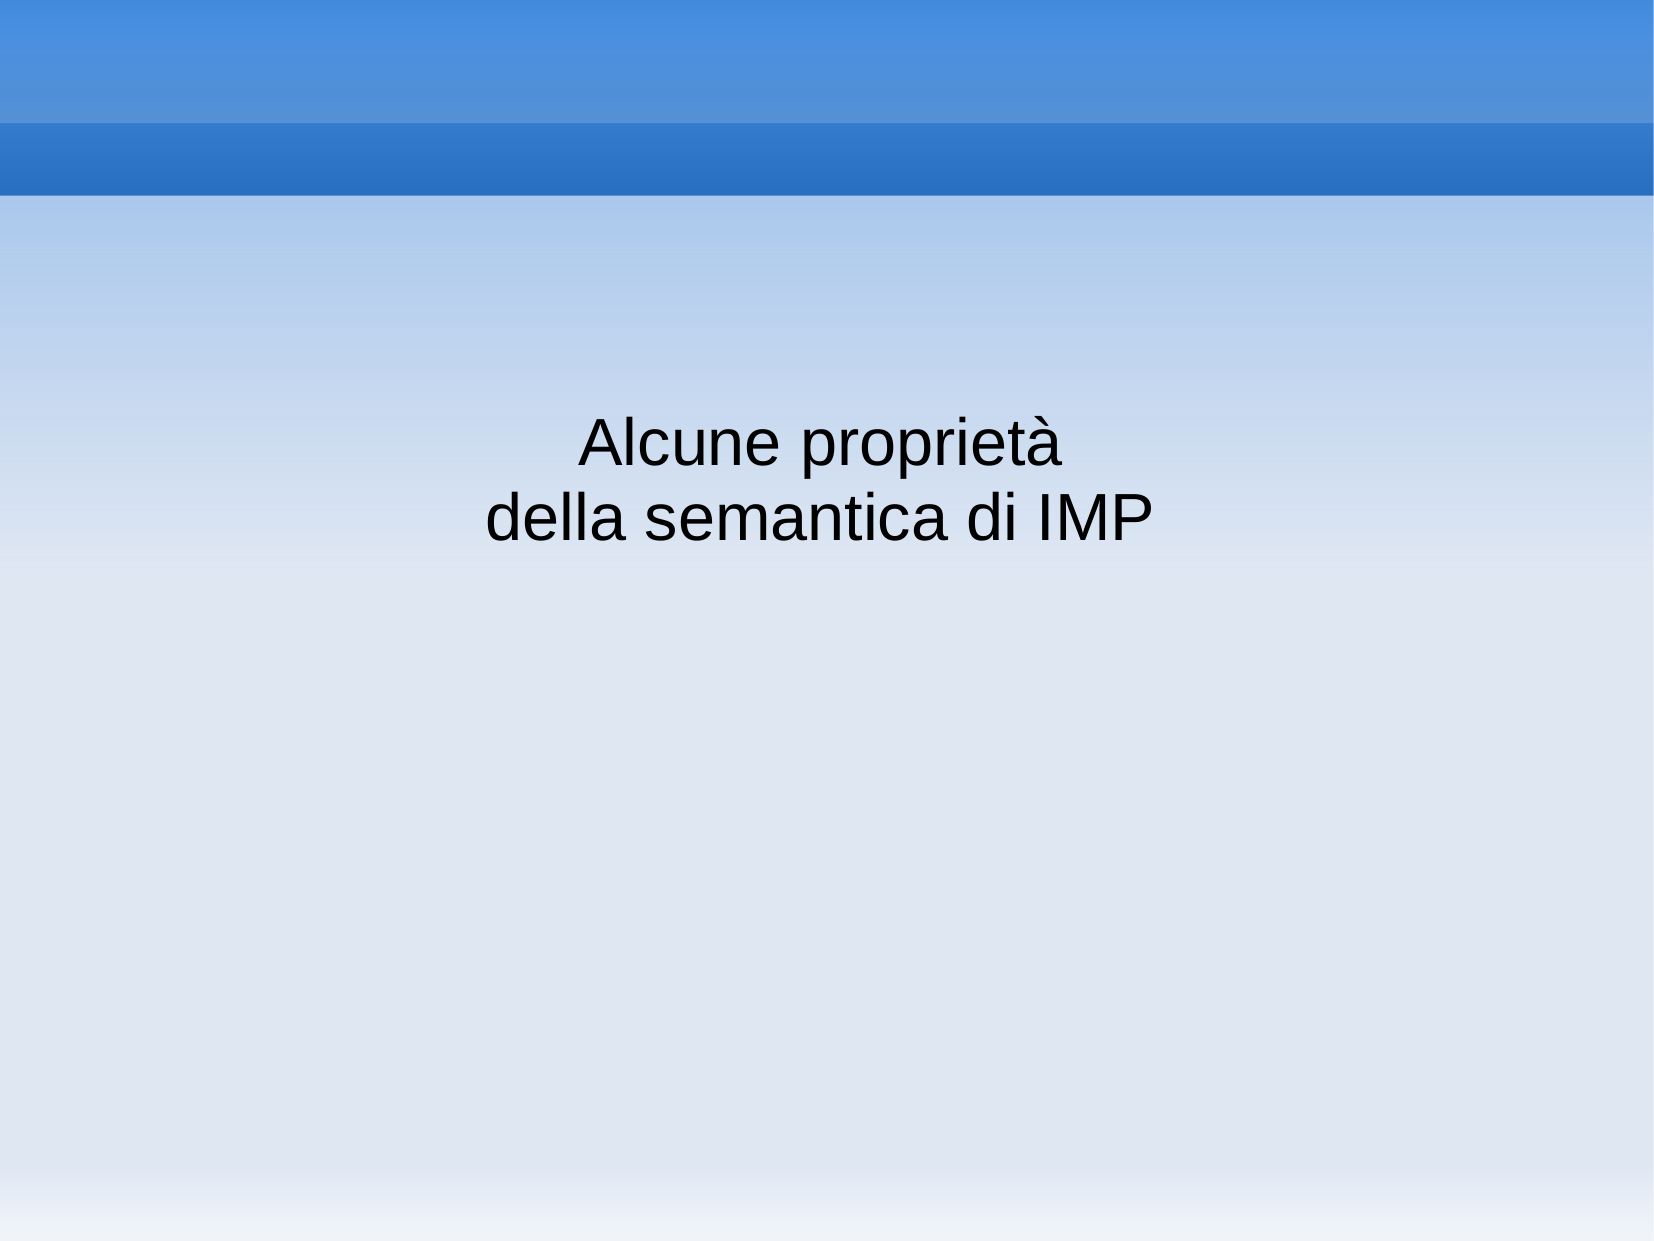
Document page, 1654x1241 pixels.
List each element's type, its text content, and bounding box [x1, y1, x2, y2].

picture [0, 0, 1654, 1241]
subtitle Alcune proprietà della semantica di IMP [76, 0, 1565, 960]
